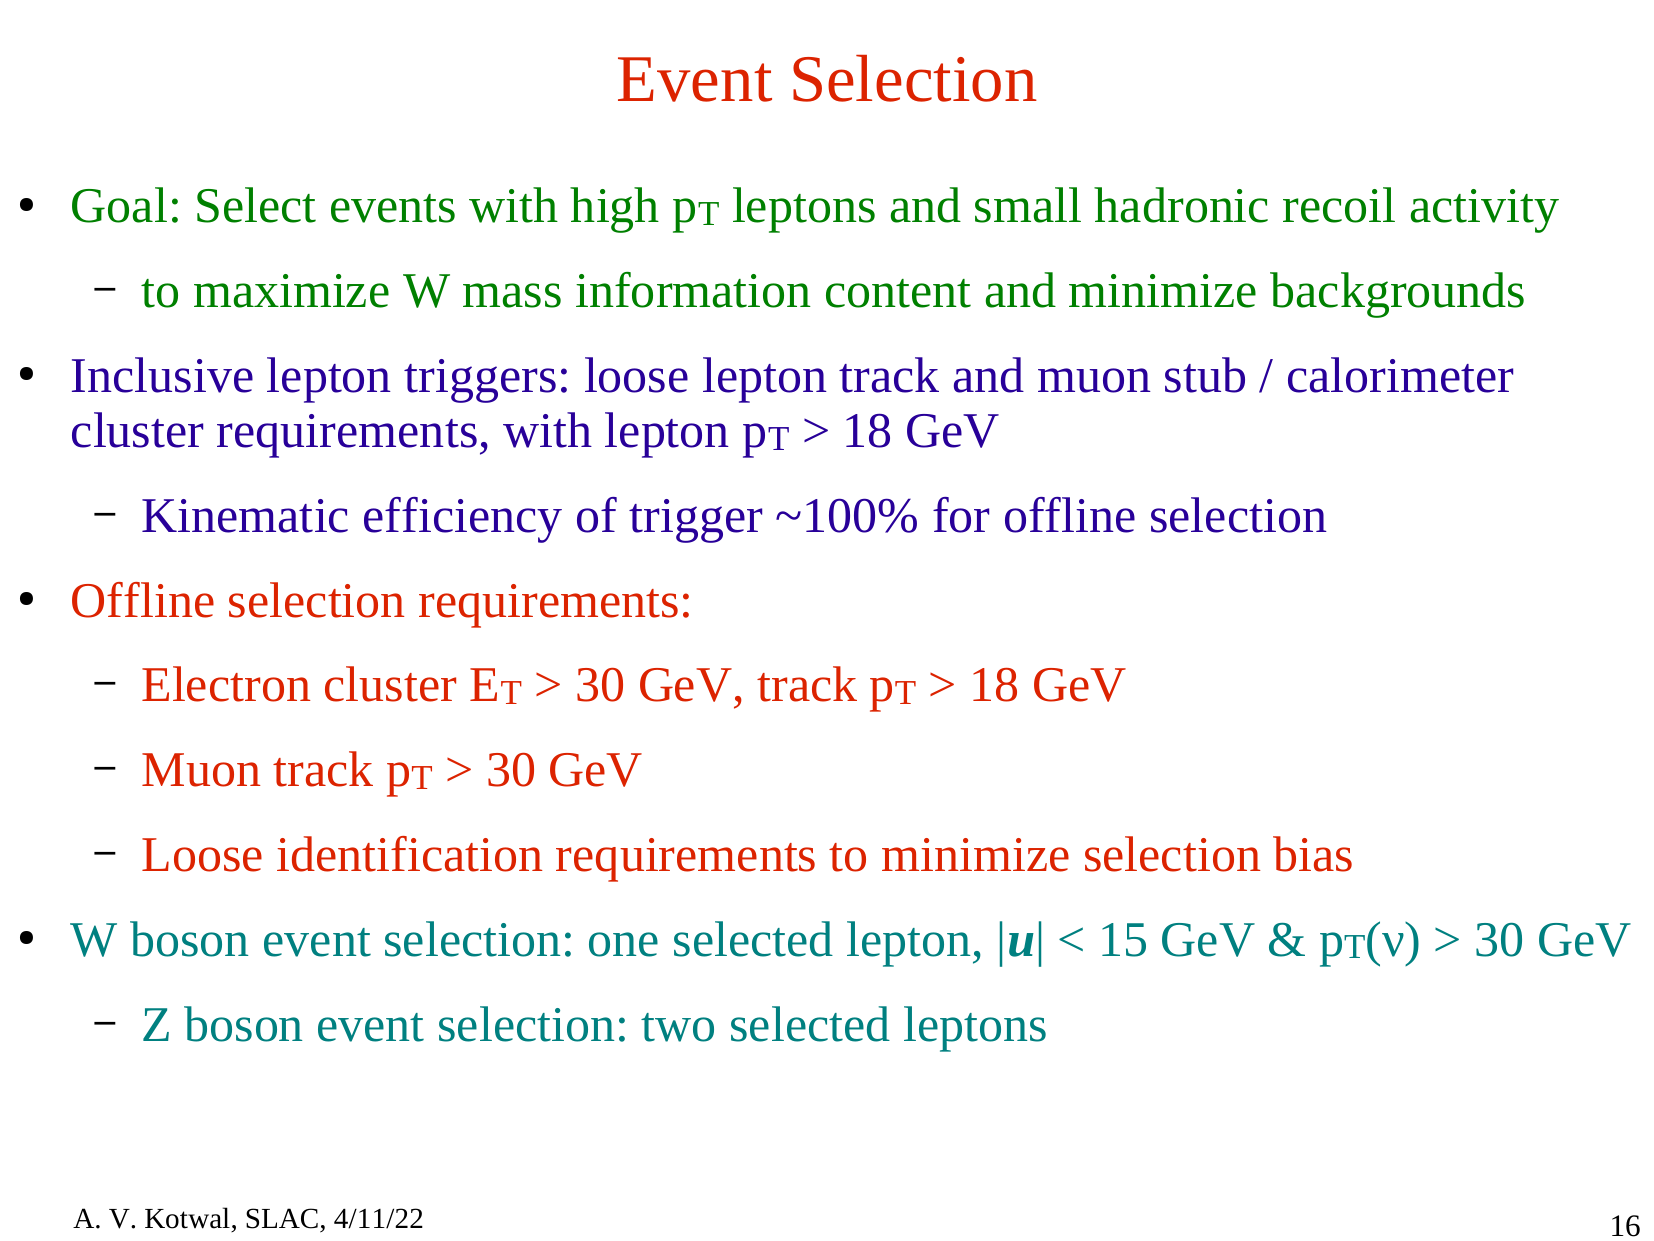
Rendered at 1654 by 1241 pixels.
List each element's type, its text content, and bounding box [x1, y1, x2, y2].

title Event Selection [121, 26, 1534, 133]
list Goal: Select events with high pT leptons and small hadronic recoil activity to maximize W mass information content and minimize backgrounds Inclusive lepton triggers: loose lepton track and muon stub / calorimeter cluster requirements, with lepton pT > 18 GeV Kinematic efficiency of trigger ~100% for offline selection Offline selection requirements: Electron cluster ET > 30 GeV, track pT > 18 GeV Muon track pT > 30 GeV Loose identification requirements to minimize selection bias W boson event selection: one selected lepton, |u| < 15 GeV & pT(ν) > 30 GeV Z boson event selection: two selected leptons [0, 178, 1654, 1241]
